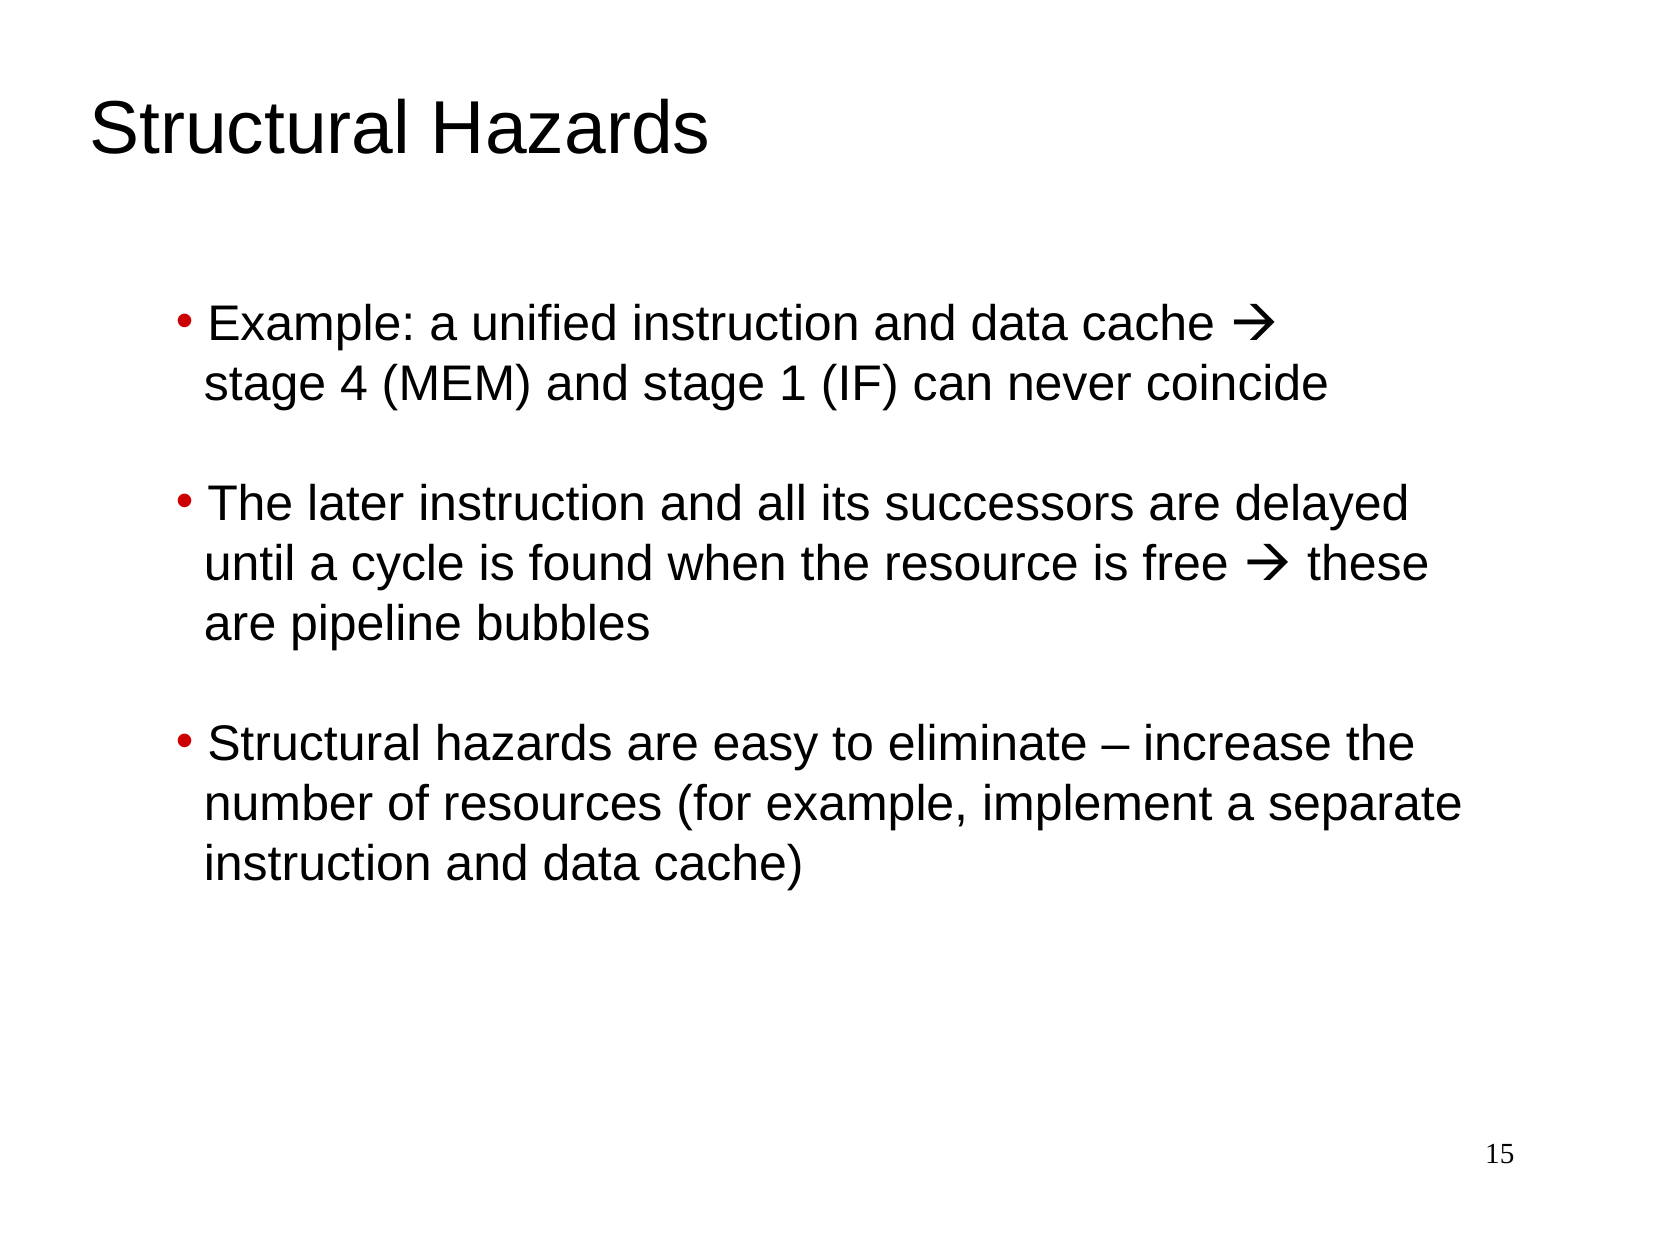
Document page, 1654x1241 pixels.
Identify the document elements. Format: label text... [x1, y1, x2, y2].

text_box Structural Hazards [74, 71, 726, 177]
text_box <number> [1185, 1129, 1530, 1213]
text_box Example: a unified instruction and data cache  stage 4 (MEM) and stage 1 (IF) can never coincide The later instruction and all its successors are delayed until a cycle is found when the resource is free  these are pipeline bubbles Structural hazards are easy to eliminate – increase the number of resources (for example, implement a separate instruction and data cache) [161, 282, 1479, 899]
